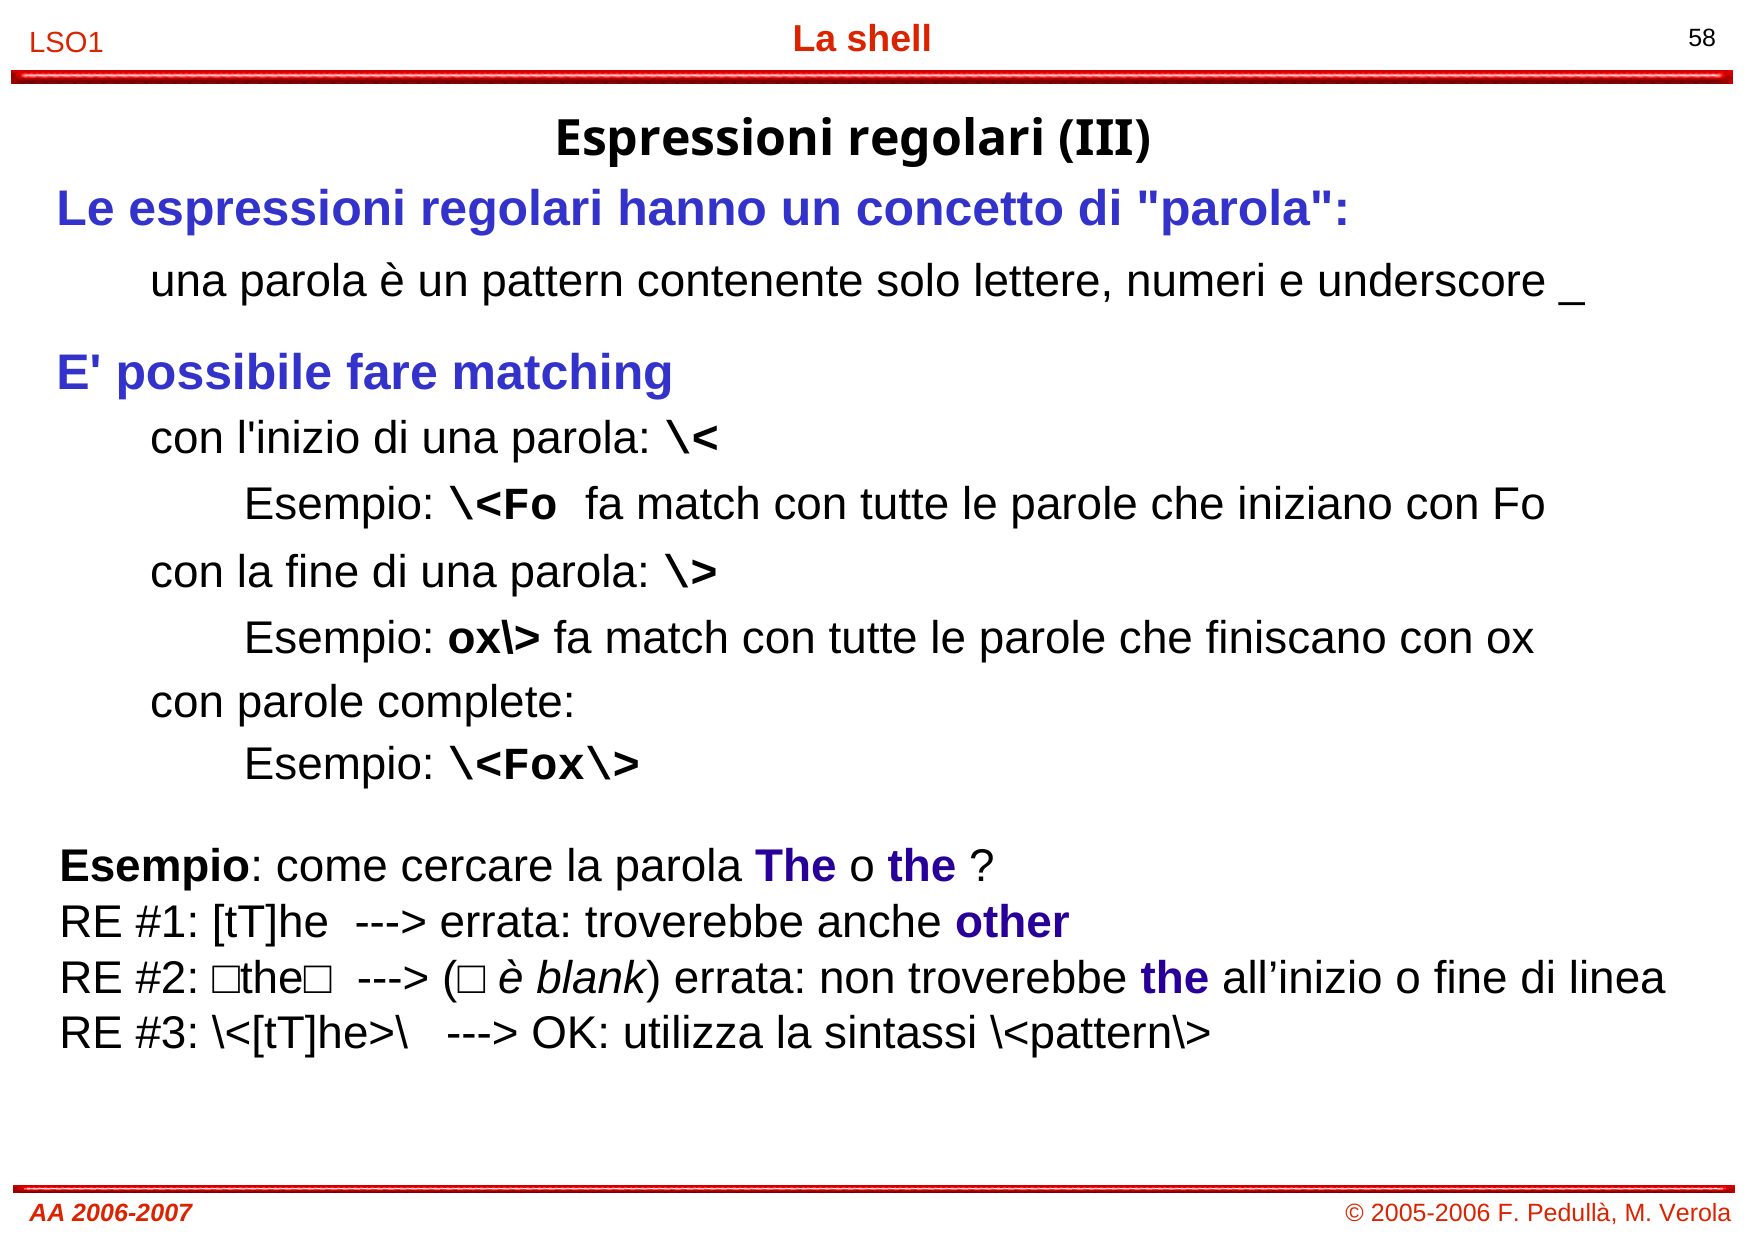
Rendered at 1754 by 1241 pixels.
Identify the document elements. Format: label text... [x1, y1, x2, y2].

list Le espressioni regolari hanno un concetto di "parola": una parola è un pattern contenente solo lettere, numeri e underscore _ E' possibile fare matching con l'inizio di una parola: \< Esempio: \<Fo fa match con tutte le parole che iniziano con Fo con la fine di una parola: \> Esempio: ox\> fa match con tutte le parole che finiscano con ox con parole complete: Esempio: \<Fox\> Esempio: come cercare la parola The o the ? RE #1: [tT]he ---> errata: troverebbe anche other RE #2: □the□ ---> (□ è blank) errata: non troverebbe the all’inizio o fine di linea RE #3: \<[tT]he>\ ---> OK: utilizza la sintassi \<pattern\> [56, 185, 1694, 1065]
title Espressioni regolari (III) [554, 90, 1199, 185]
picture [11, 70, 1733, 84]
picture [13, 1185, 1735, 1193]
